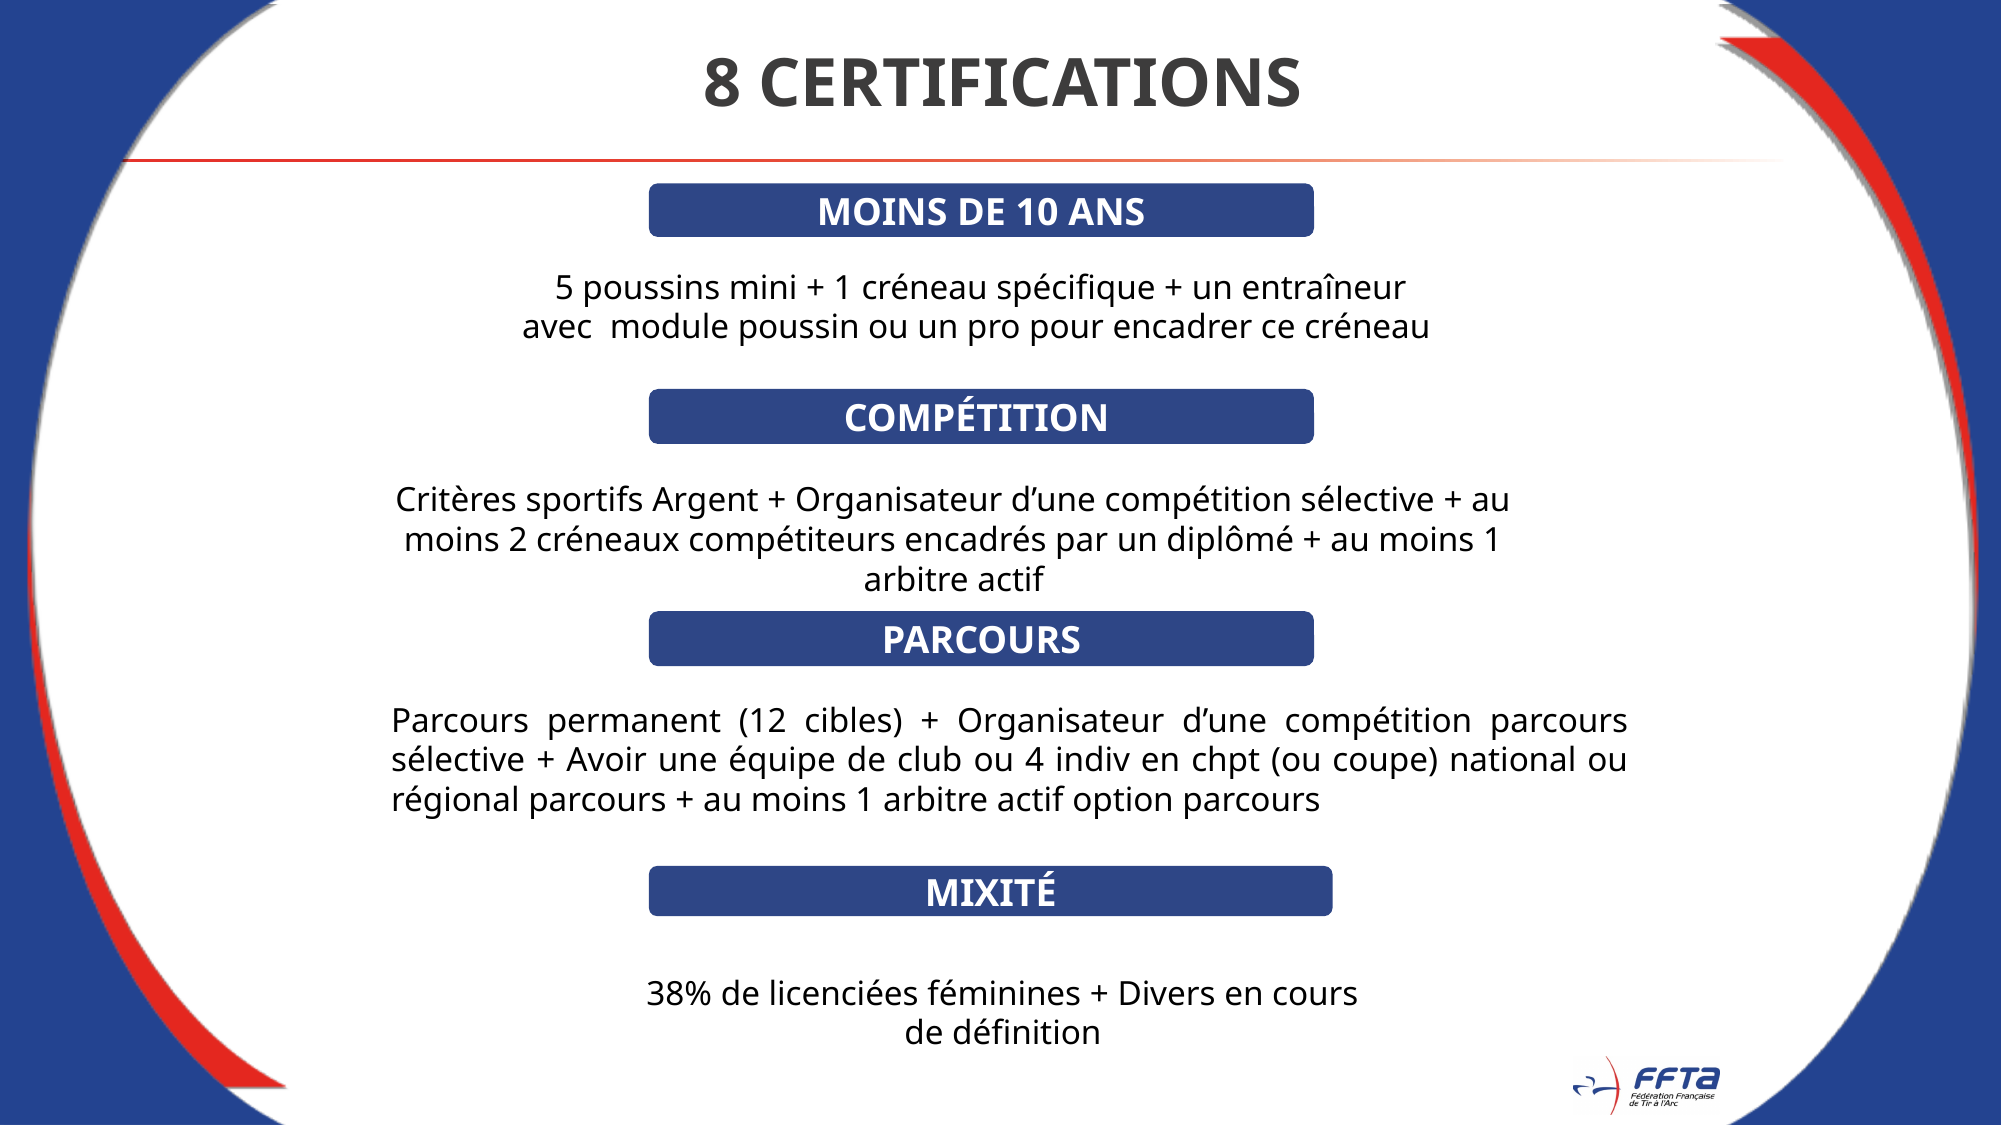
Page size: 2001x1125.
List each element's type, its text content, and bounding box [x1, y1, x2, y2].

text_box 8 Certifications [0, 0, 2000, 162]
picture [1573, 162, 2000, 1125]
text_box Parcours permanent (12 cibles) + Organisateur d’une compétition parcours sélective + Avoir une équipe de club ou 4 indiv en chpt (ou coupe) national ou régional parcours + au moins 1 arbitre actif option parcours [376, 691, 1645, 826]
text_box 5 poussins mini + 1 créneau spécifique + un entraîneur avec module poussin ou un pro pour encadrer ce créneau [503, 258, 1459, 354]
text_box MIXITÉ [648, 865, 1333, 917]
text_box MOINS DE 10 ANS [648, 183, 1315, 237]
text_box Critères sportifs Argent + Organisateur d’une compétition sélective + au moins 2 créneaux compétiteurs encadrés par un diplômé + au moins 1 arbitre actif [362, 470, 1545, 606]
picture [0, 162, 287, 1125]
text_box PARCOURS [648, 611, 1315, 667]
text_box COMPÉTITION [648, 388, 1315, 444]
text_box 38% de licenciées féminines + Divers en cours de définition [624, 964, 1382, 1060]
